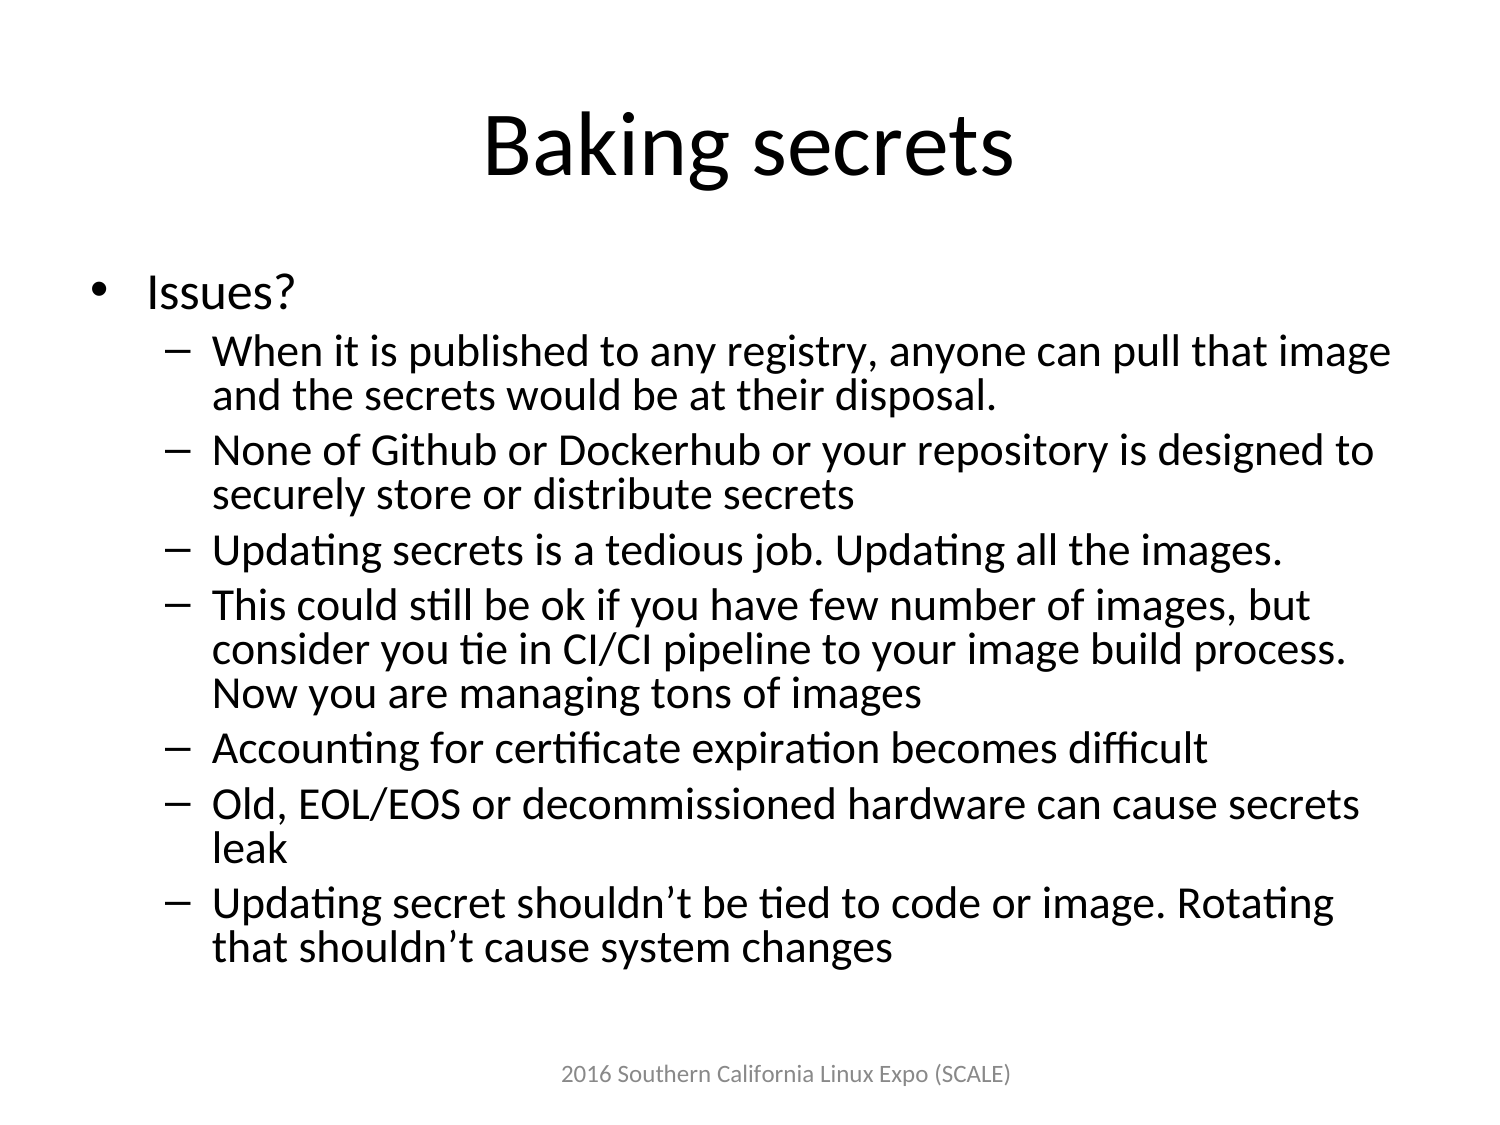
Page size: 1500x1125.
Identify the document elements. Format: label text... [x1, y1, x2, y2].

text_box 2016 Southern California Linux Expo (SCALE) [512, 1042, 1067, 1103]
list Issues? When it is published to any registry, anyone can pull that image and the secrets would be at their disposal. None of Github or Dockerhub or your repository is designed to securely store or distribute secrets Updating secrets is a tedious job. Updating all the images. This could still be ok if you have few number of images, but consider you tie in CI/CI pipeline to your image build process. Now you are managing tons of images Accounting for certificate expiration becomes difficult Old, EOL/EOS or decommissioned hardware can cause secrets leak Updating secret shouldn’t be tied to code or image. Rotating that shouldn’t cause system changes [75, 262, 1426, 1005]
title Baking secrets [75, 45, 1426, 233]
